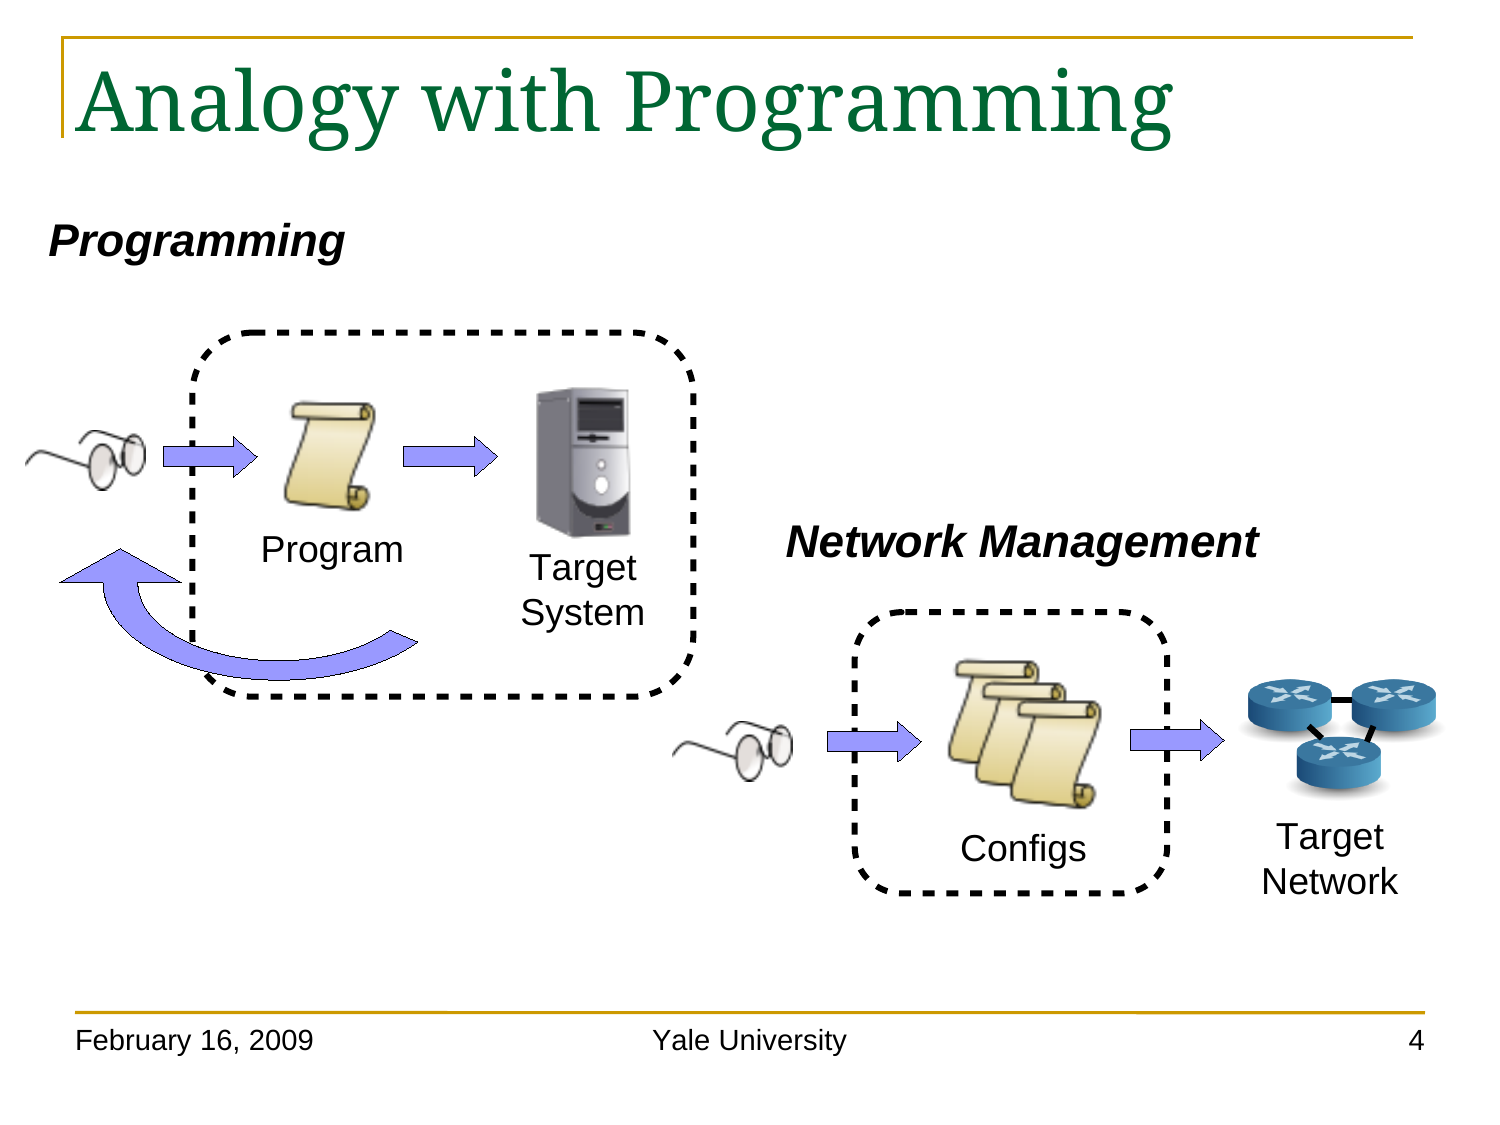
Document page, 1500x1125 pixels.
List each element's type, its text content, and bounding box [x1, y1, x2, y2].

picture [672, 721, 793, 782]
picture [944, 654, 1107, 817]
text_box Target System [505, 535, 660, 641]
text_box [163, 436, 258, 478]
text_box Configs [945, 816, 1102, 877]
picture [280, 396, 381, 517]
text_box Network Management [770, 504, 1274, 575]
picture [25, 430, 146, 491]
text_box [827, 721, 922, 762]
text_box Program [245, 517, 419, 578]
picture [533, 382, 635, 535]
picture [1228, 668, 1462, 809]
text_box [403, 436, 498, 477]
text_box Target Network [1246, 804, 1413, 910]
text_box [59, 548, 418, 681]
title Analogy with Programming [75, 0, 1425, 199]
text_box [1130, 719, 1225, 761]
text_box Programming [33, 203, 362, 273]
